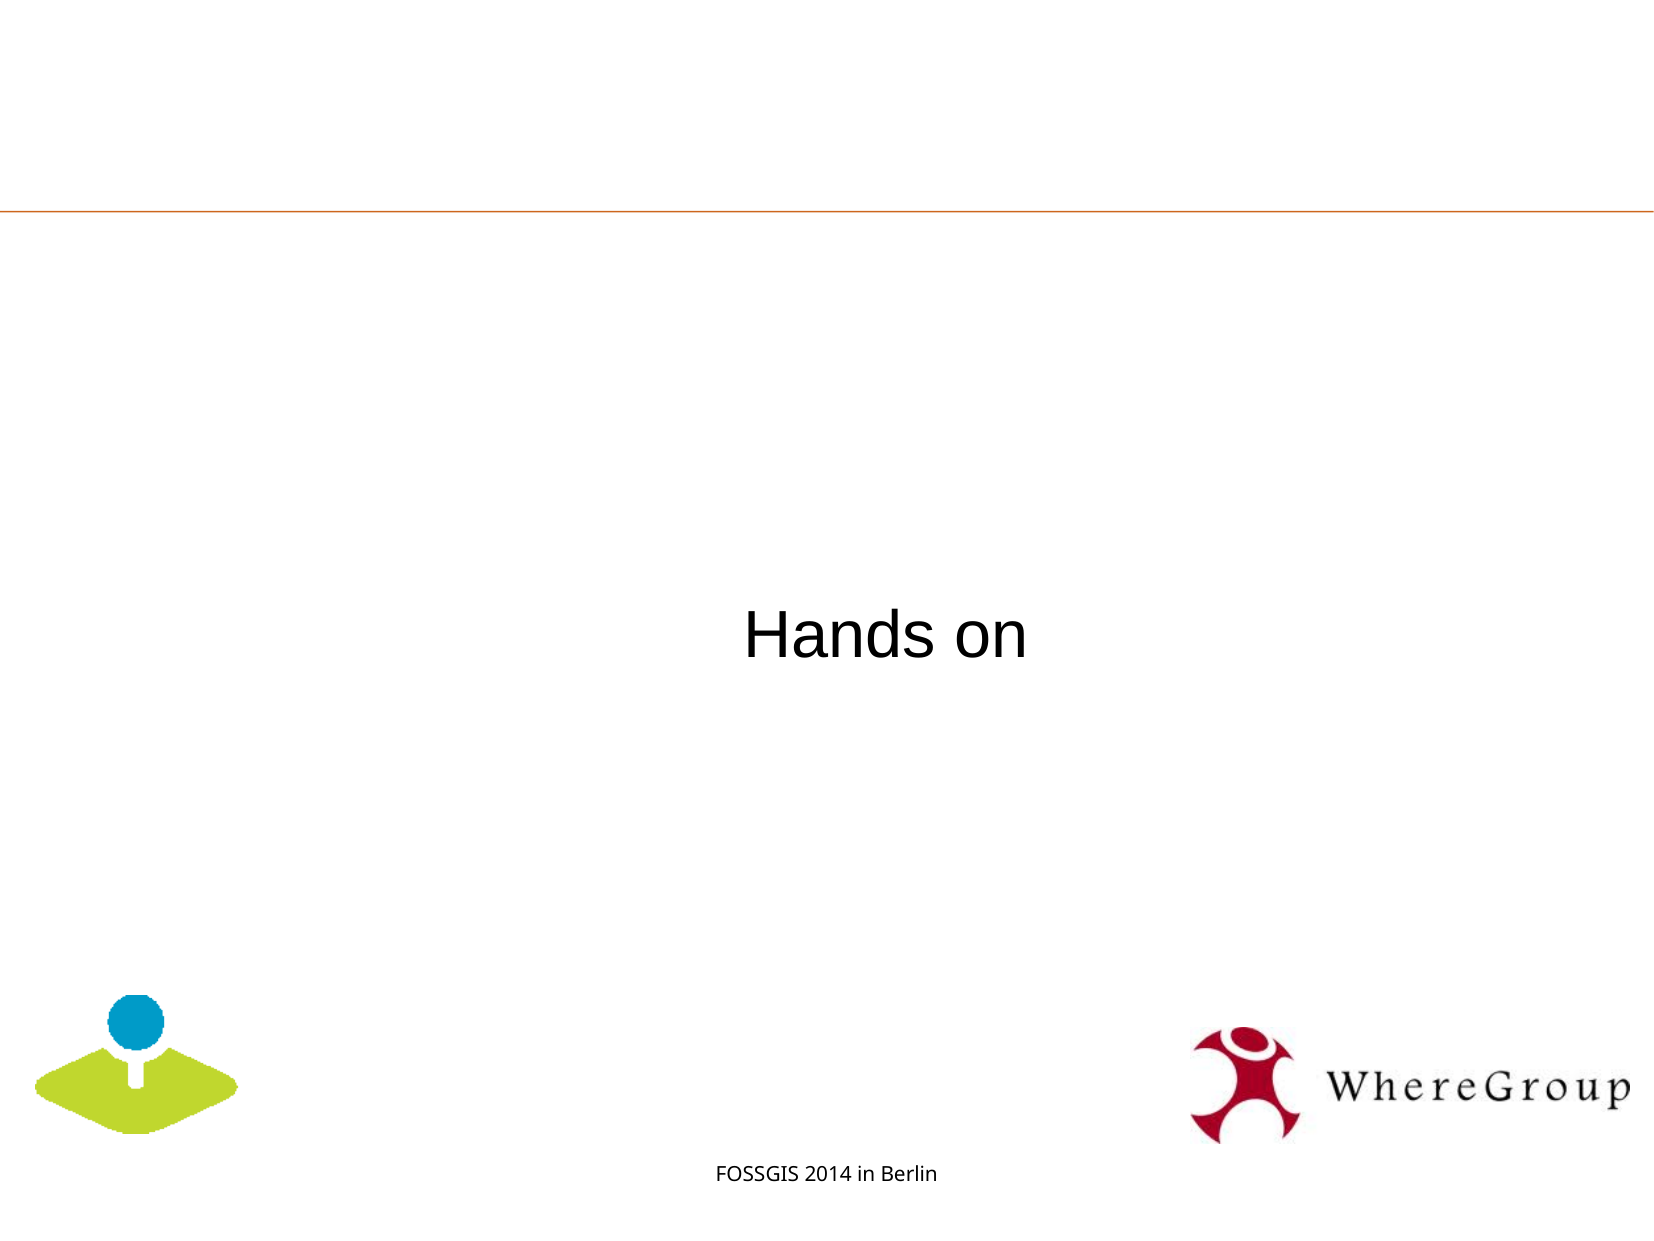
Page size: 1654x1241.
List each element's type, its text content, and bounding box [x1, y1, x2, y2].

subtitle Hands on [141, 218, 1630, 1050]
picture [35, 995, 240, 1134]
picture [1190, 1050, 1630, 1144]
